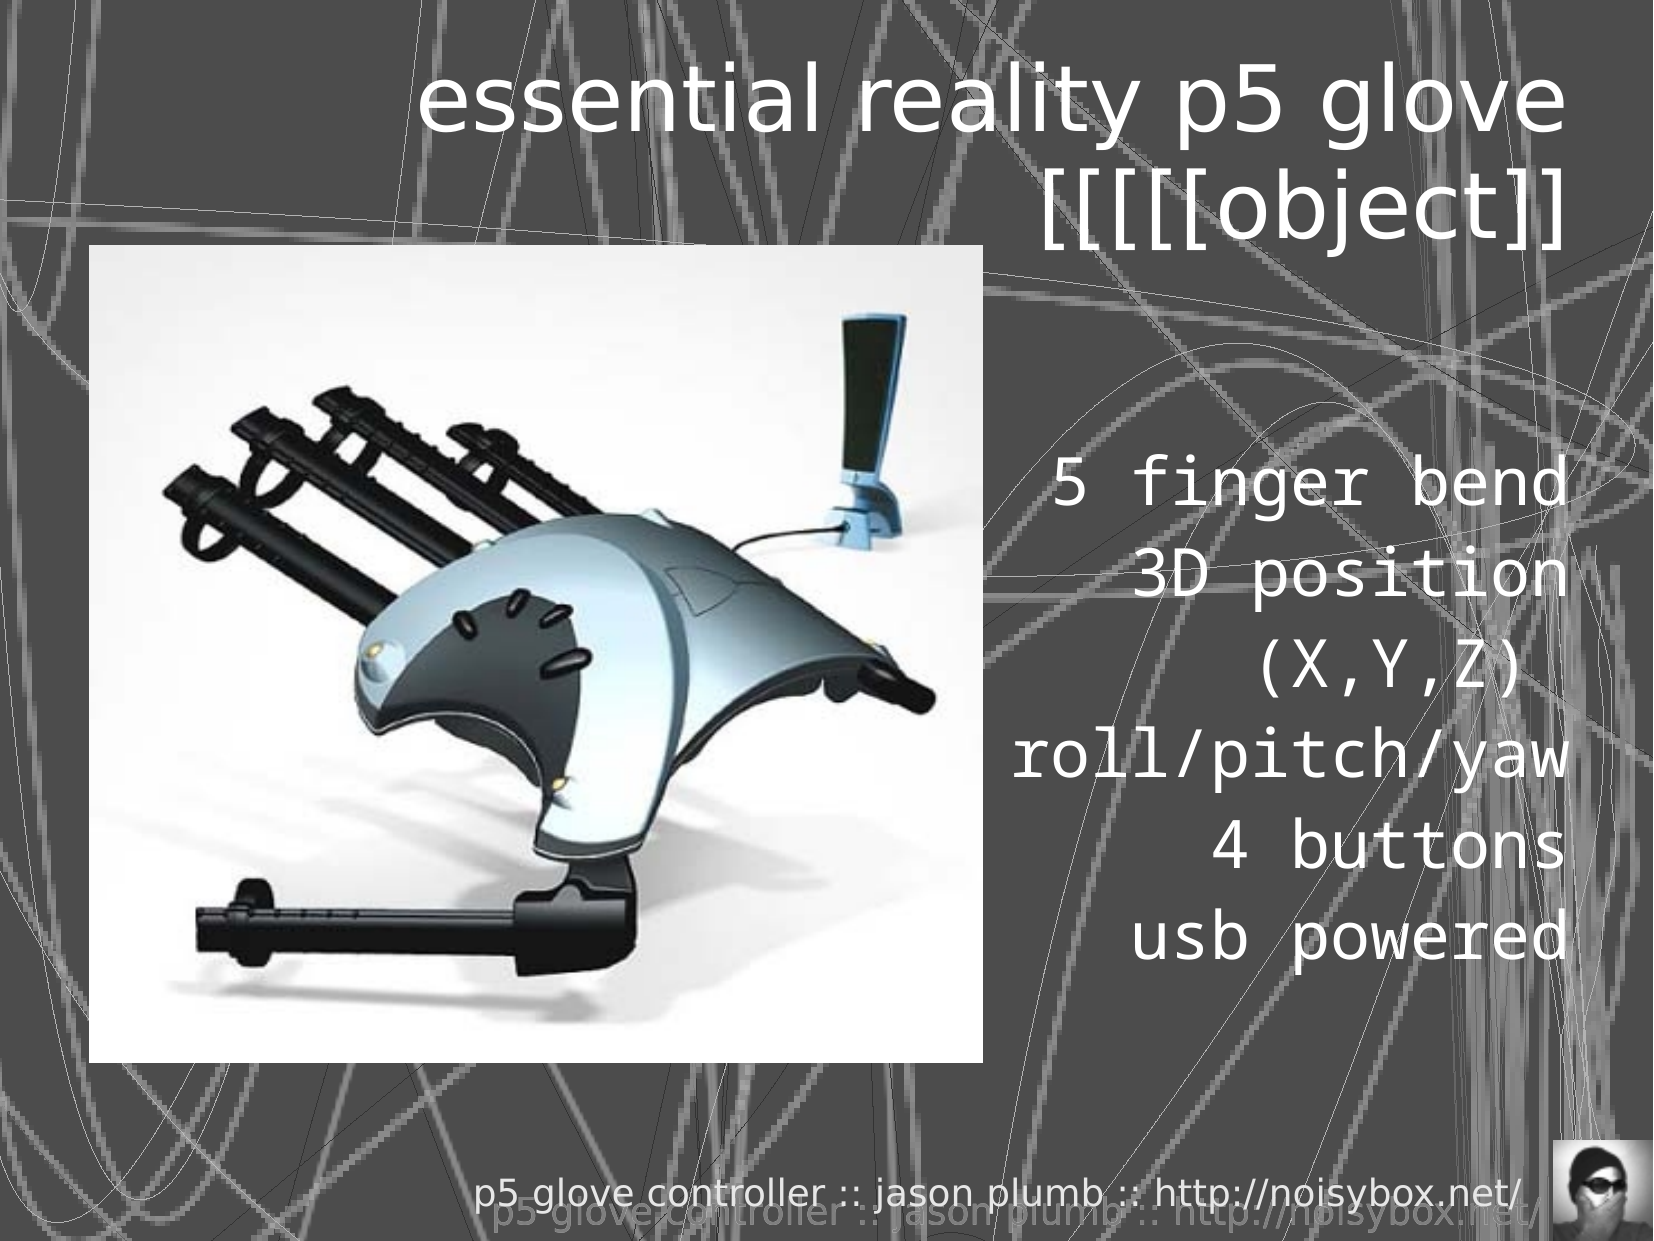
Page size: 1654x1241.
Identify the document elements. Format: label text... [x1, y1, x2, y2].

text_box p5 glove controller :: jason plumb :: http://noisybox.net/ [458, 1164, 1544, 1223]
text_box 5 finger bend 3D position (X,Y,Z) roll/pitch/yaw 4 buttons usb powered [816, 340, 1571, 1073]
picture [89, 245, 983, 1063]
title essential reality p5 glove [[[[[object]] [82, 45, 1571, 261]
picture [1553, 1140, 1653, 1241]
